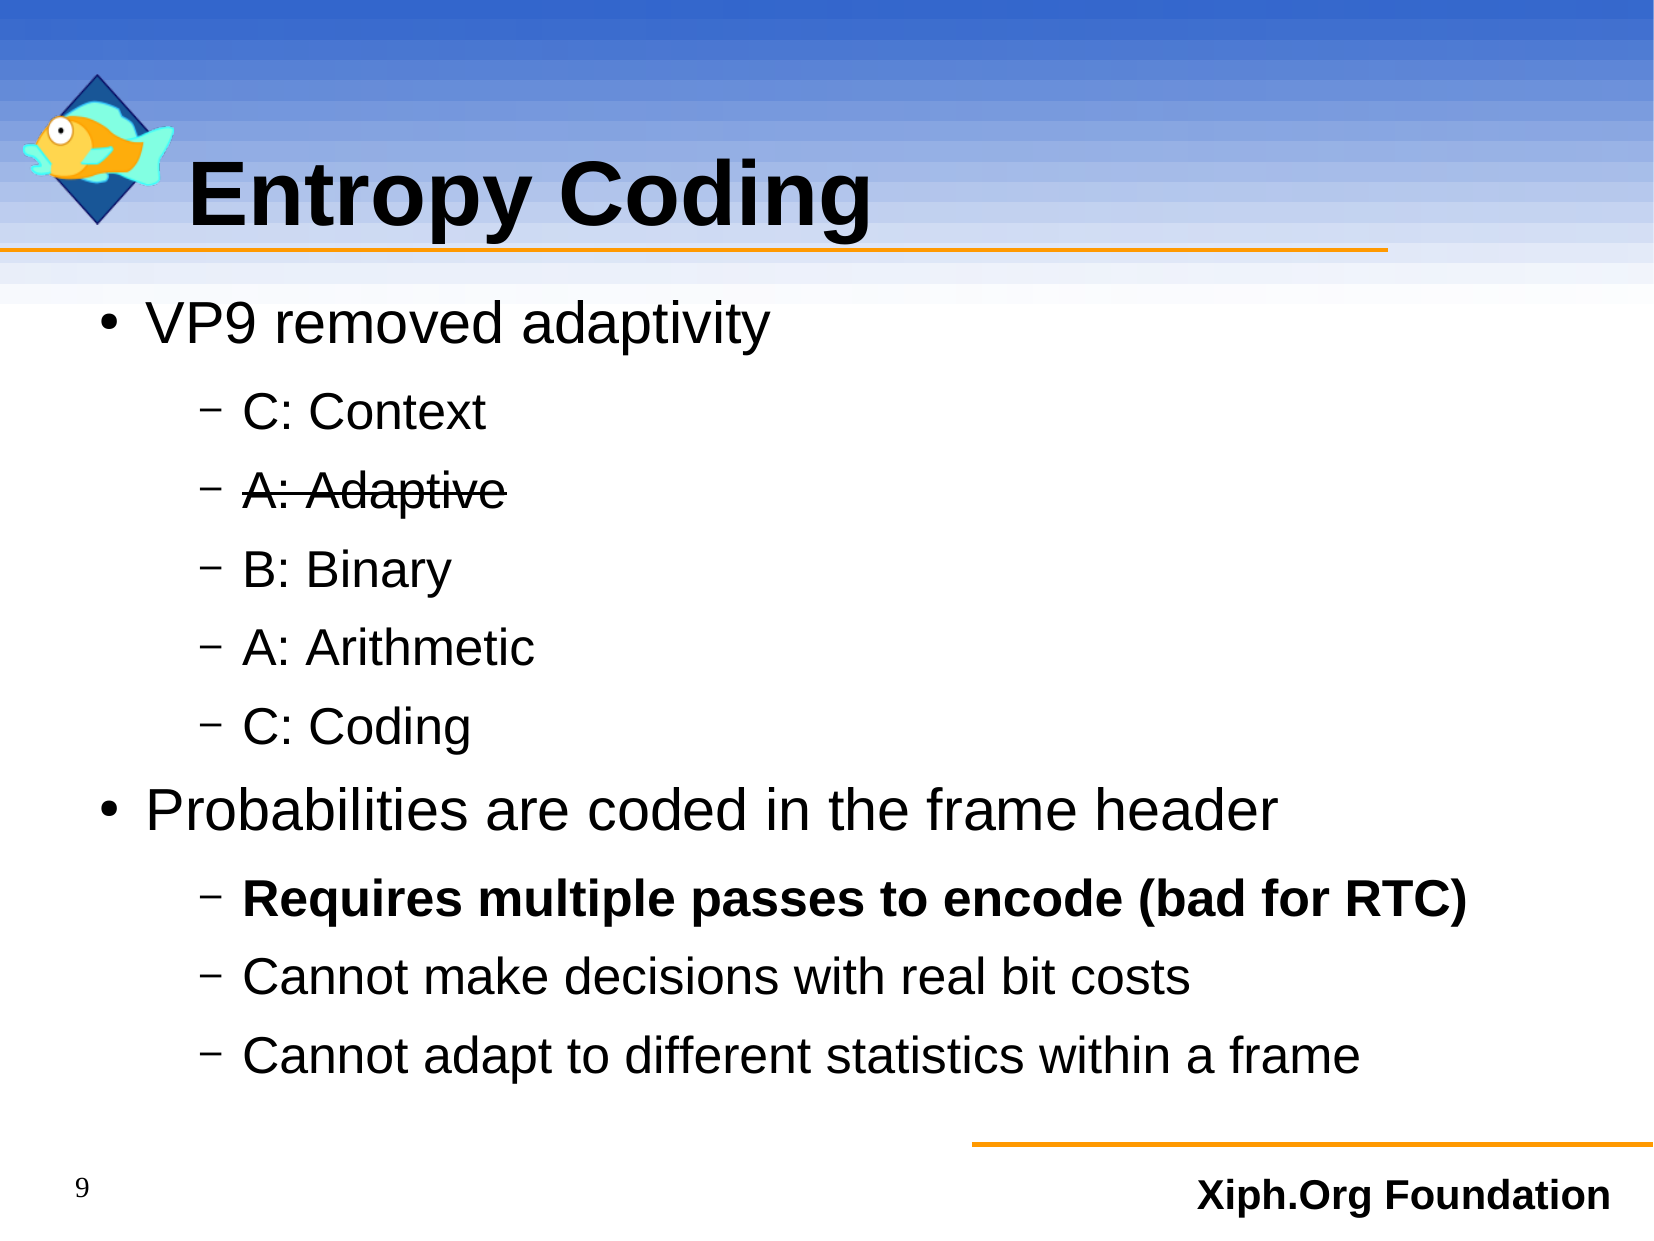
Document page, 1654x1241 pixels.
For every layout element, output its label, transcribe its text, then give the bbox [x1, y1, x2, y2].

list VP9 removed adaptivity C: Context A: Adaptive B: Binary A: Arithmetic C: Coding Probabilities are coded in the frame header Requires multiple passes to encode (bad for RTC) Cannot make decisions with real bit costs Cannot adapt to different statistics within a frame [82, 290, 1571, 1094]
picture [0, 0, 1654, 1241]
title Entropy Coding [187, 52, 1571, 245]
